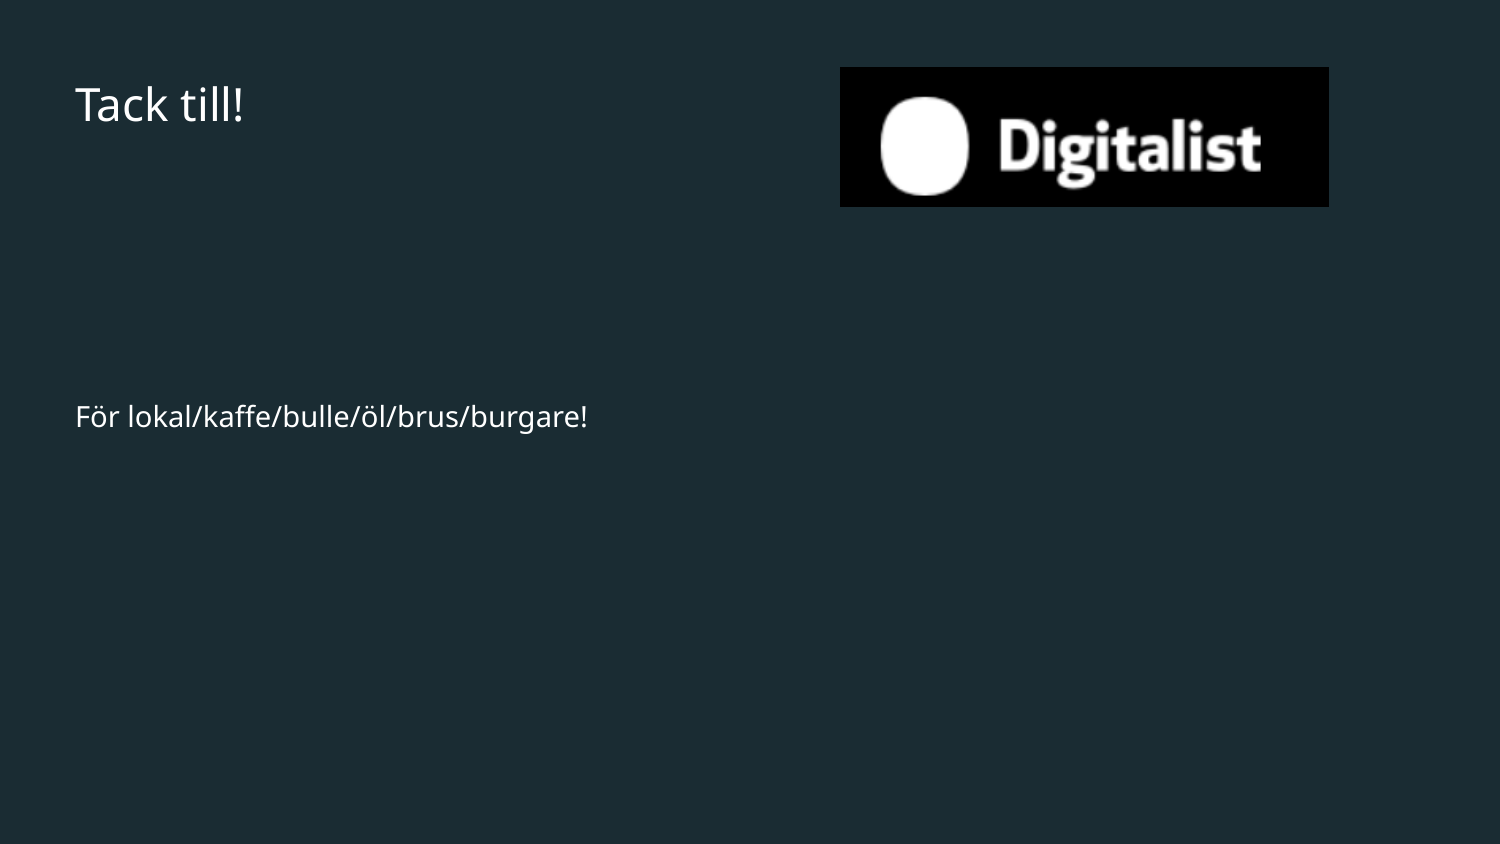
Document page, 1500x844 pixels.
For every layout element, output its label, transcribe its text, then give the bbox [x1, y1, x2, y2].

picture [840, 67, 1329, 207]
title Tack till! [75, 33, 1425, 175]
list För lokal/kaffe/bulle/öl/brus/burgare! [75, 197, 1425, 687]
